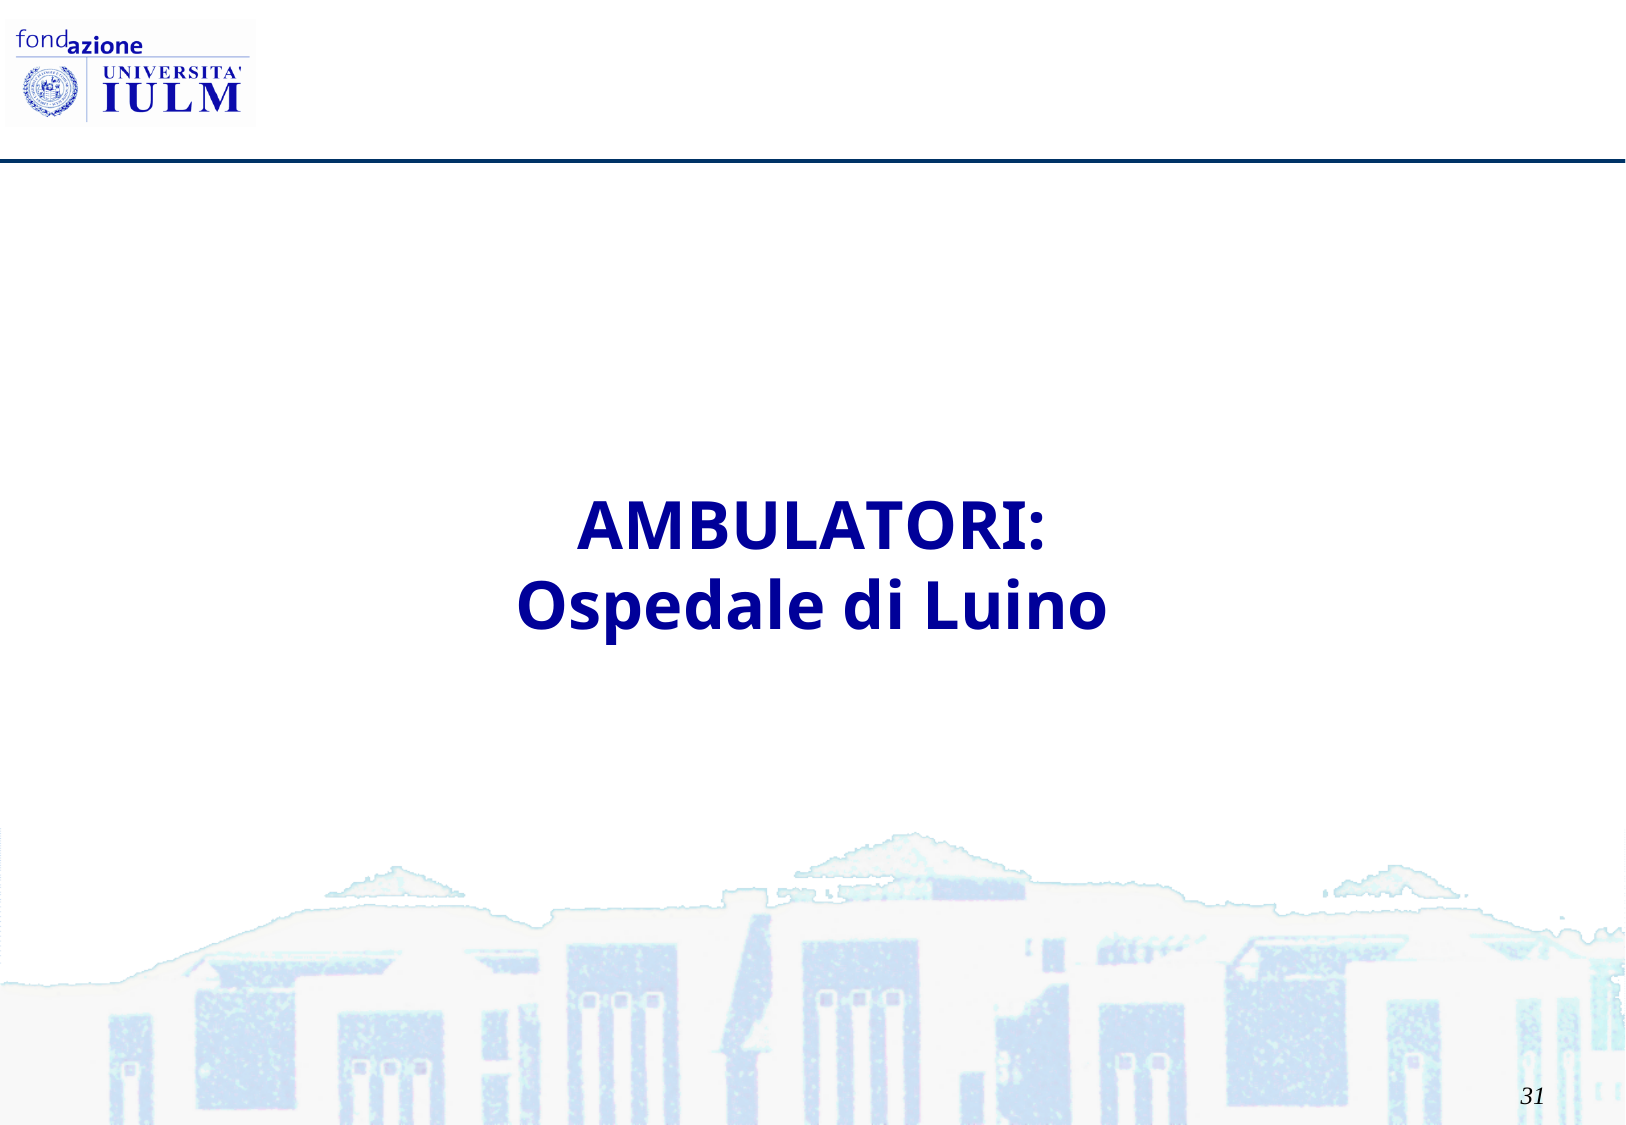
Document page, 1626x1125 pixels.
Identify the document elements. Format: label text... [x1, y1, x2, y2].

text_box AMBULATORI: Ospedale di Luino [121, 469, 1504, 657]
picture [5, 19, 256, 127]
